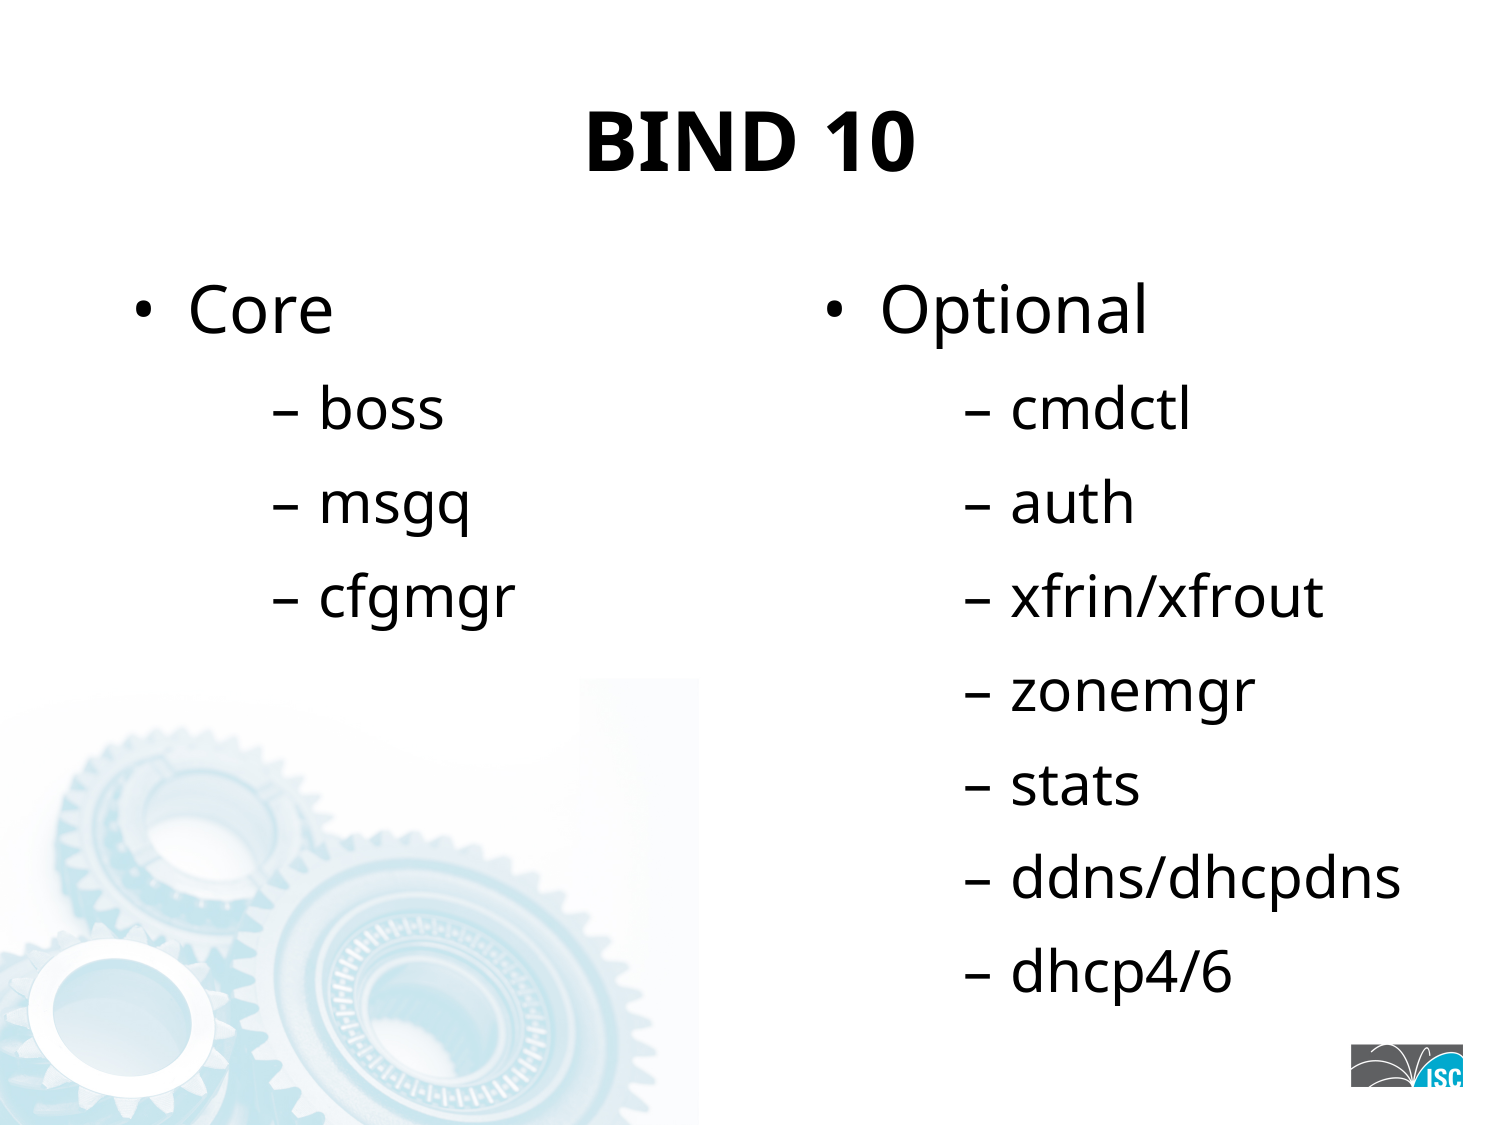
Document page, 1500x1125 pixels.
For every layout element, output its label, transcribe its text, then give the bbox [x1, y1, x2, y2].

title BIND 10 [75, 31, 1426, 247]
picture [0, 0, 1500, 1125]
list Optional cmdctl auth xfrin/xfrout zonemgr stats ddns/dhcpdns dhcp4/6 [766, 262, 1426, 1075]
list Core boss msgq cfgmgr [75, 262, 734, 1006]
